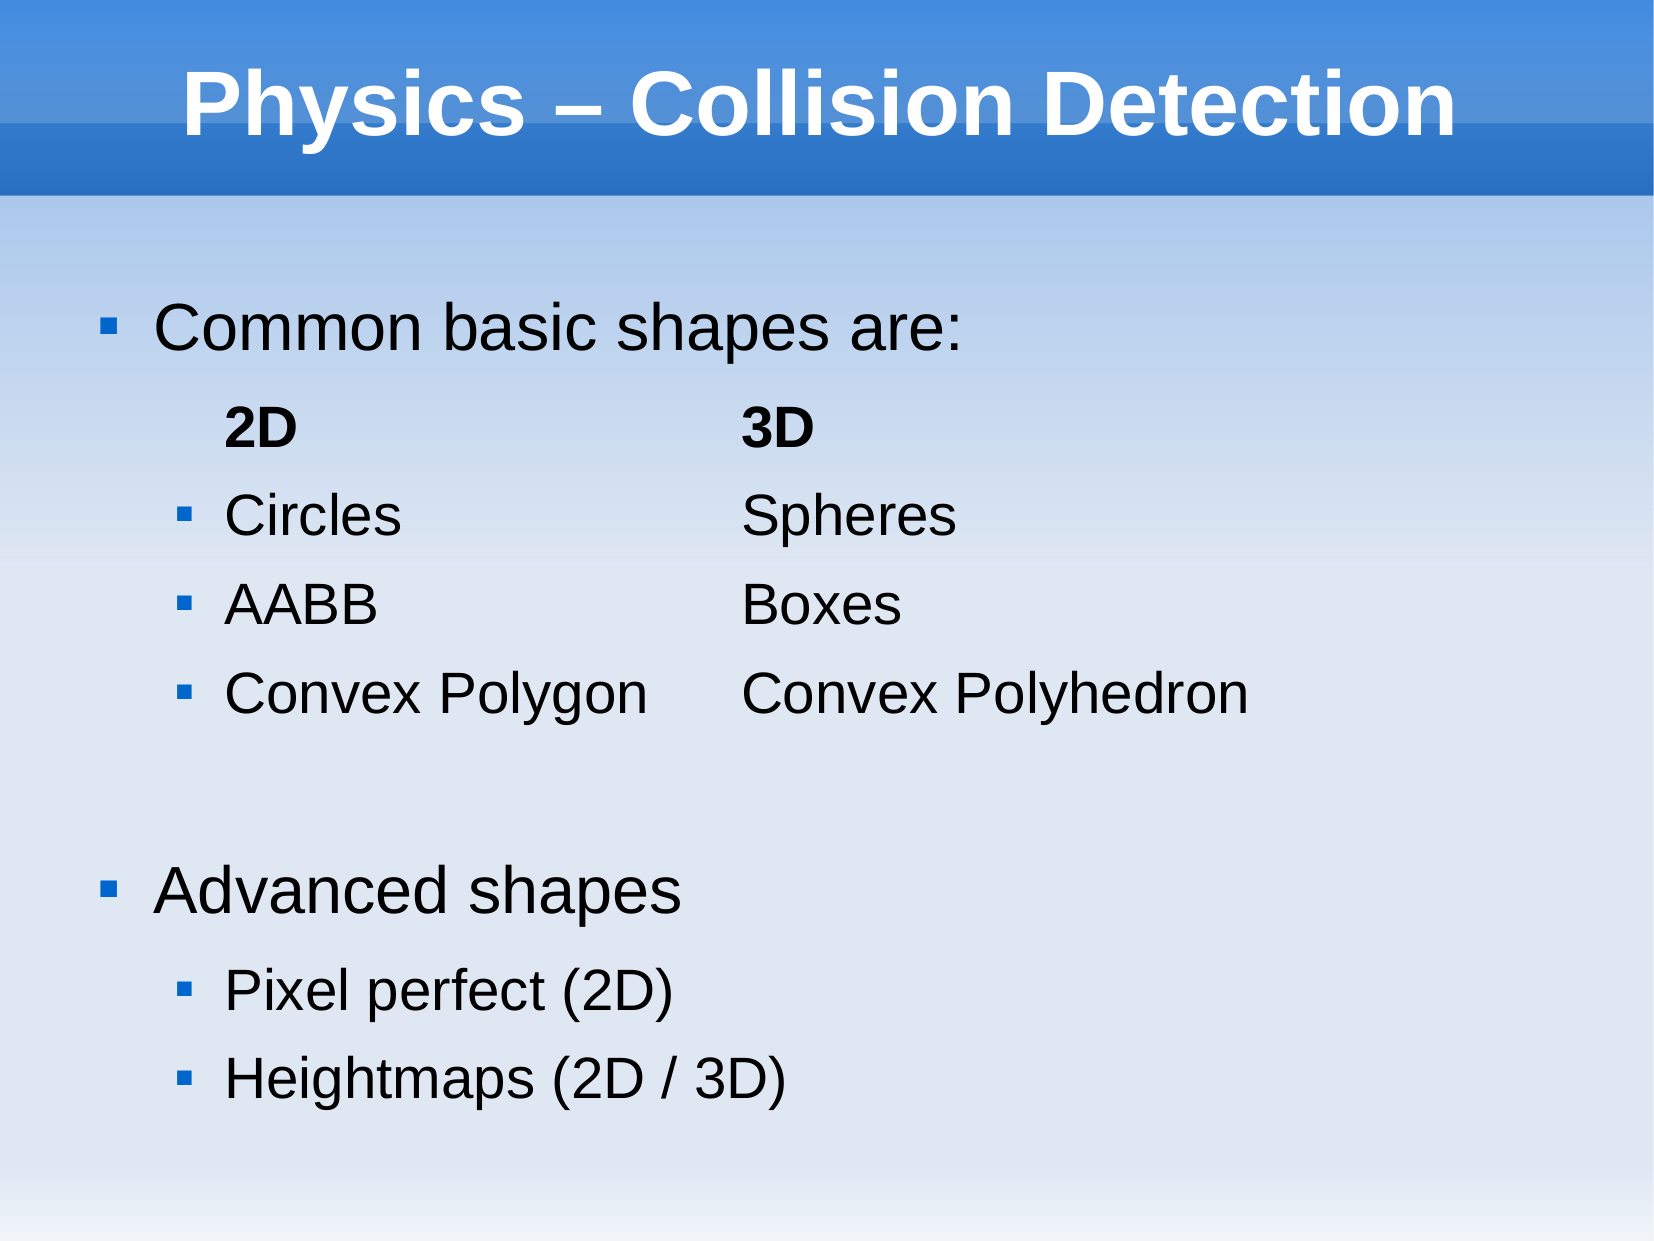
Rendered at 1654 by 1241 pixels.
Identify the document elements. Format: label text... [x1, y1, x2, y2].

list Common basic shapes are: 2D 3D Circles Spheres AABB Boxes Convex Polygon Convex Polyhedron Advanced shapes Pixel perfect (2D) Heightmaps (2D / 3D) [82, 290, 1571, 1113]
title Physics – Collision Detection [76, 0, 1565, 208]
picture [0, 0, 1654, 1241]
